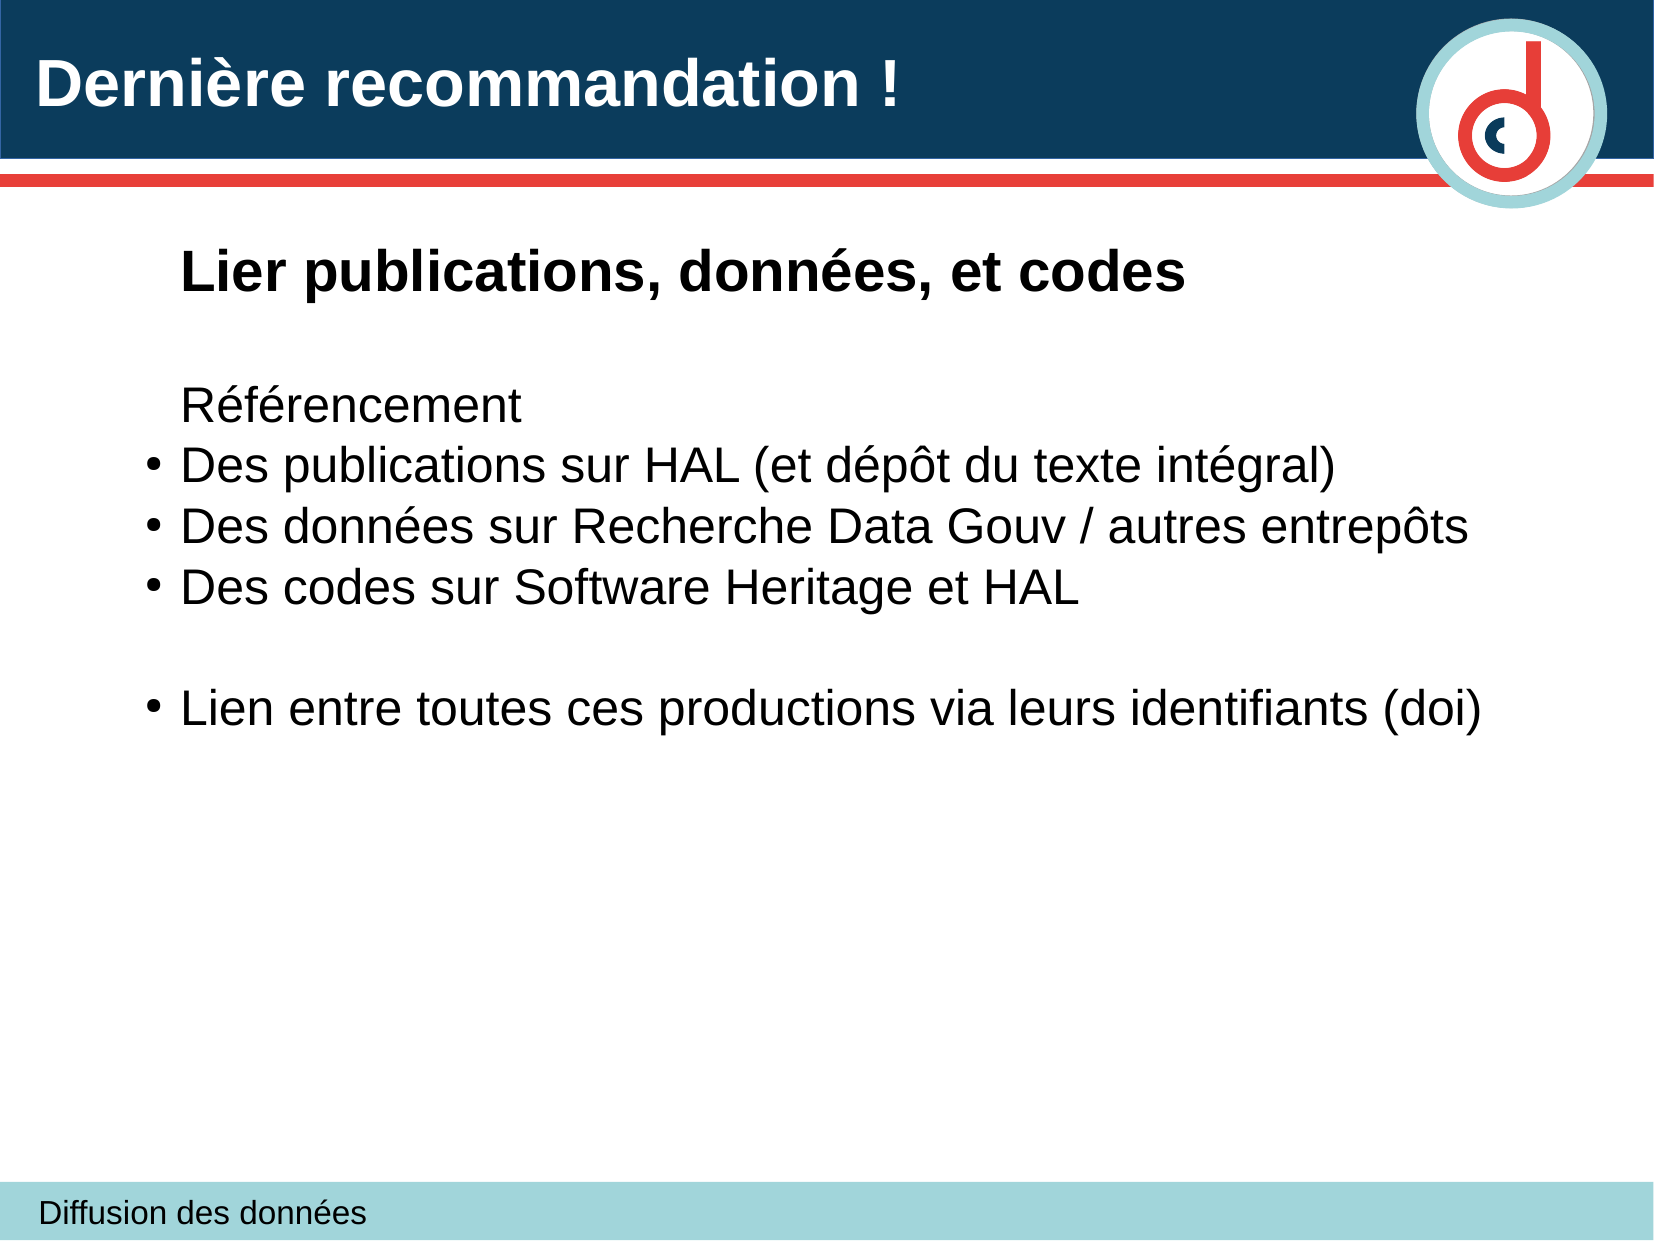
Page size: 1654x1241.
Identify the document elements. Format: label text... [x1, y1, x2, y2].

text_box Lier publications, données, et codes Référencement Des publications sur HAL (et dépôt du texte intégral) Des données sur Recherche Data Gouv / autres entrepôts Des codes sur Software Heritage et HAL Lien entre toutes ces productions via leurs identifiants (doi) [54, 237, 1546, 1118]
title Dernière recommandation ! [35, 11, 1430, 159]
text_box Diffusion des données [23, 1187, 621, 1241]
